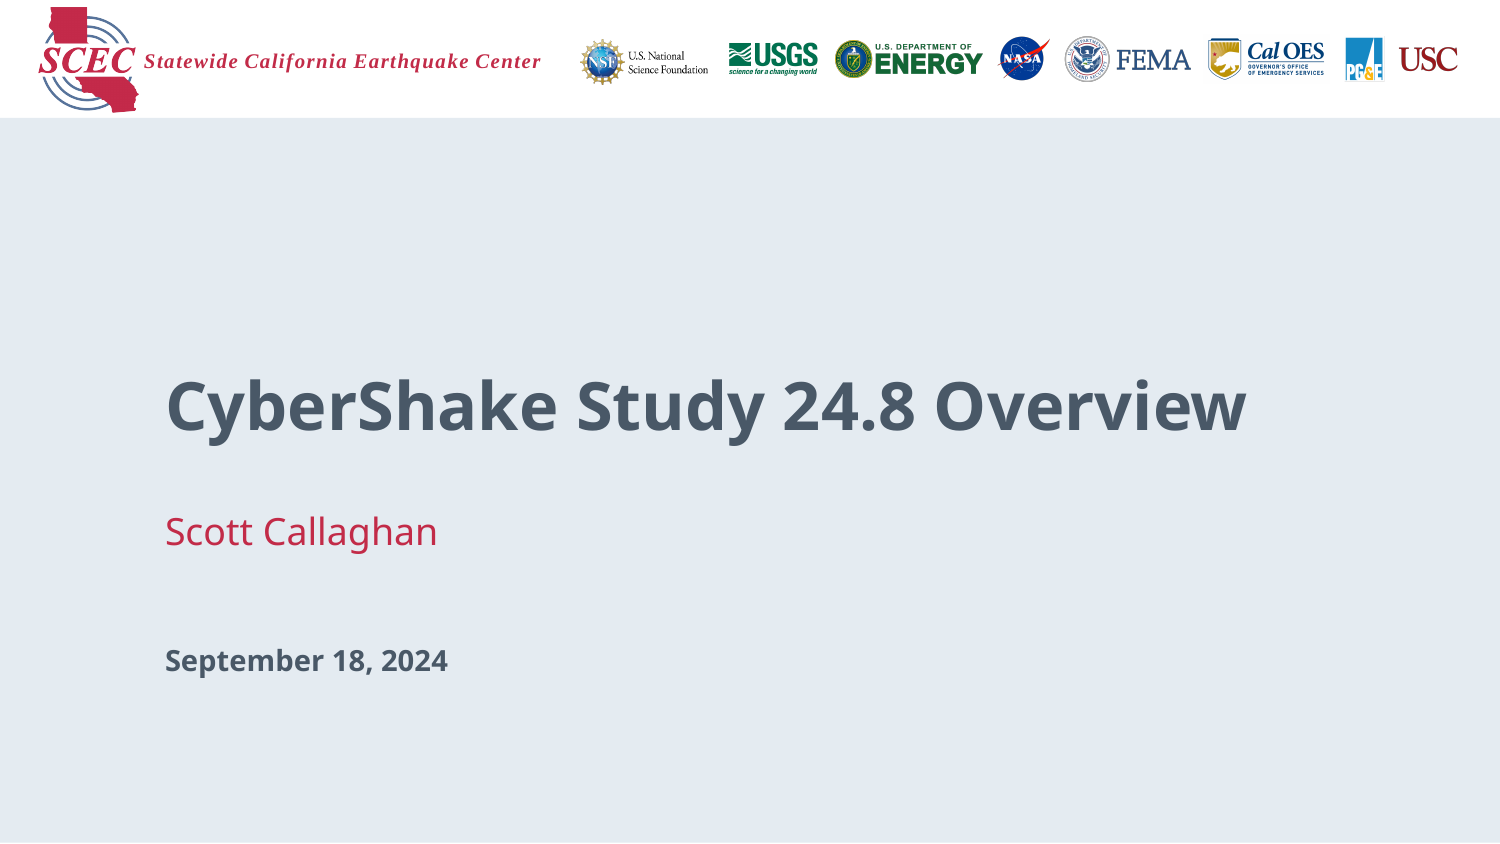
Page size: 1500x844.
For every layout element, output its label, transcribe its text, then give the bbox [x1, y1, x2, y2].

subtitle September 18, 2024 [150, 594, 1351, 725]
picture [1064, 36, 1191, 82]
picture [1344, 36, 1385, 82]
subtitle Scott Callaghan [150, 464, 1351, 594]
picture [38, 7, 139, 113]
picture [726, 40, 820, 78]
picture [1398, 45, 1458, 73]
picture [835, 40, 983, 78]
picture [1203, 34, 1330, 84]
picture [580, 39, 708, 85]
title CyberShake Study 24.8 Overview [150, 122, 1396, 459]
picture [995, 34, 1054, 84]
